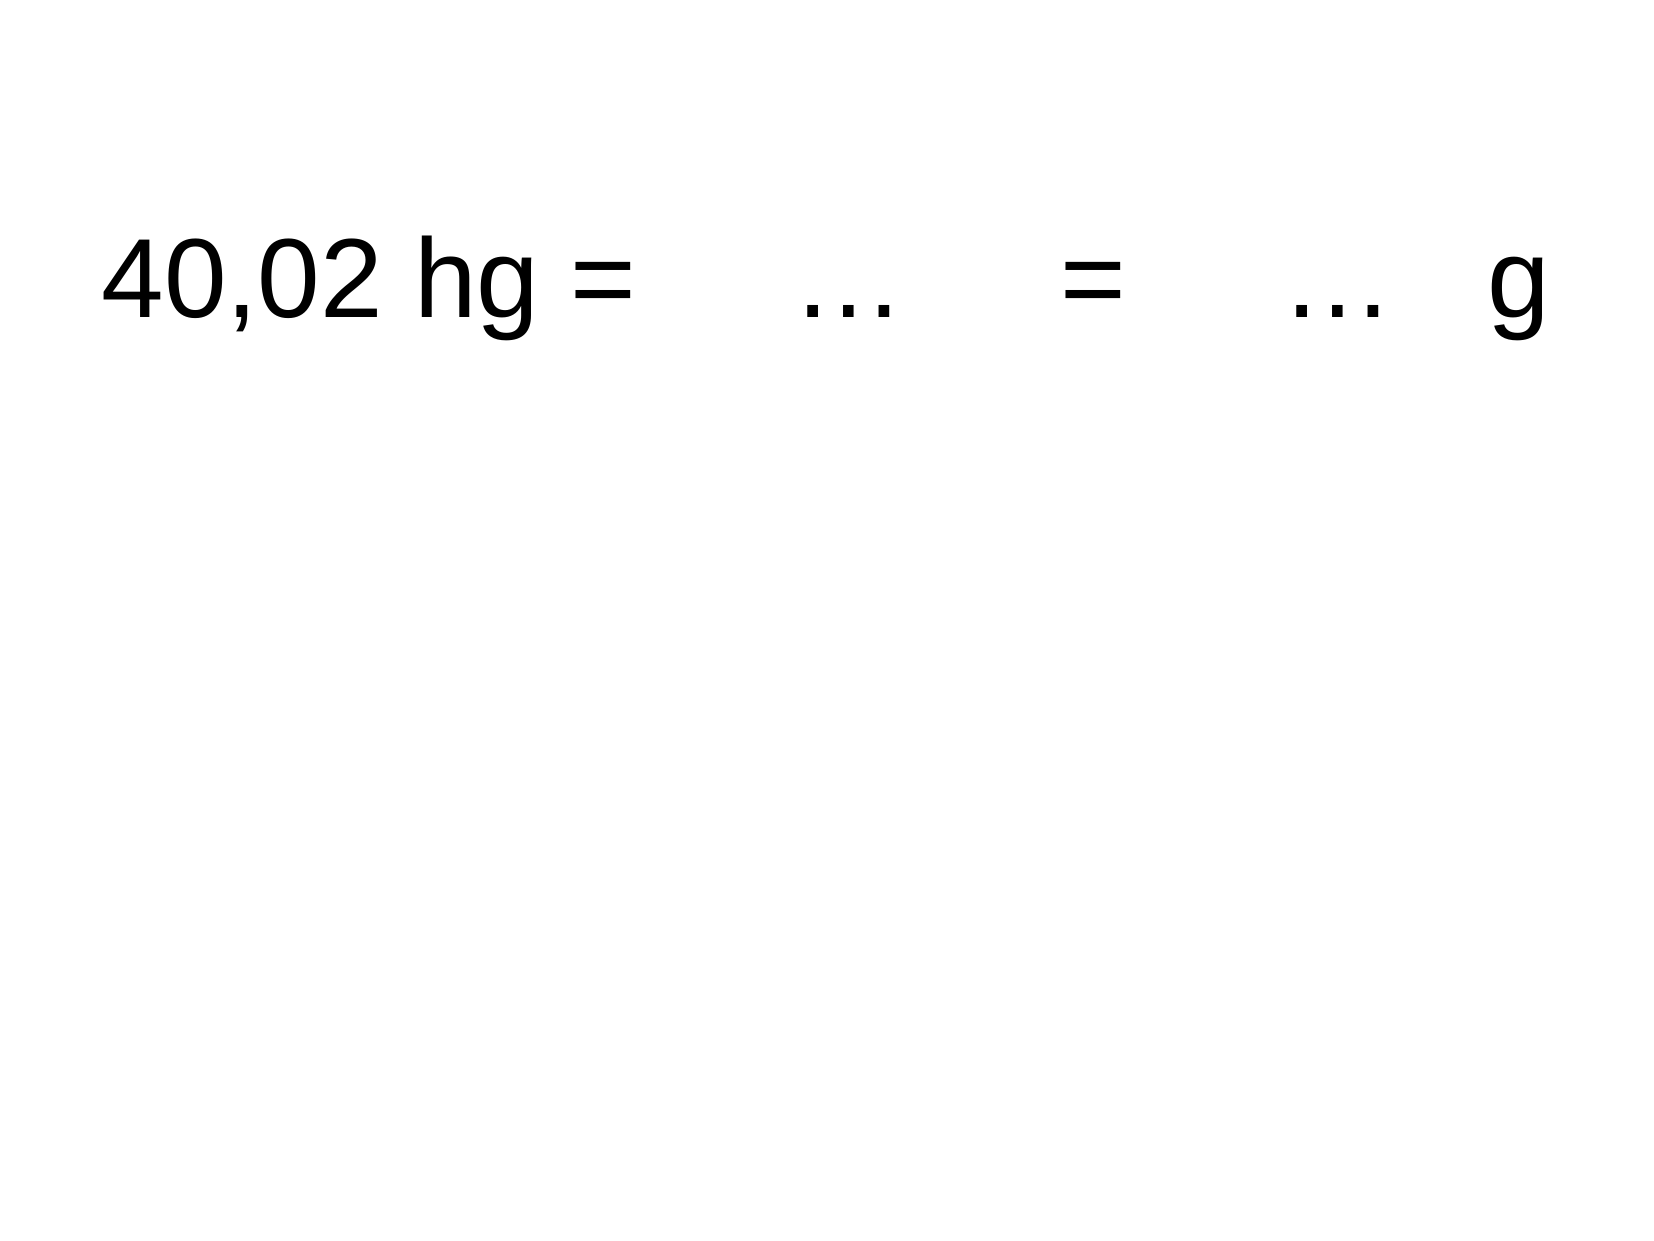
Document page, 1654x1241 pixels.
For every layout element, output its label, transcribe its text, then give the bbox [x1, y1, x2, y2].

subtitle 40,02 hg = … = … g [82, 37, 1571, 520]
